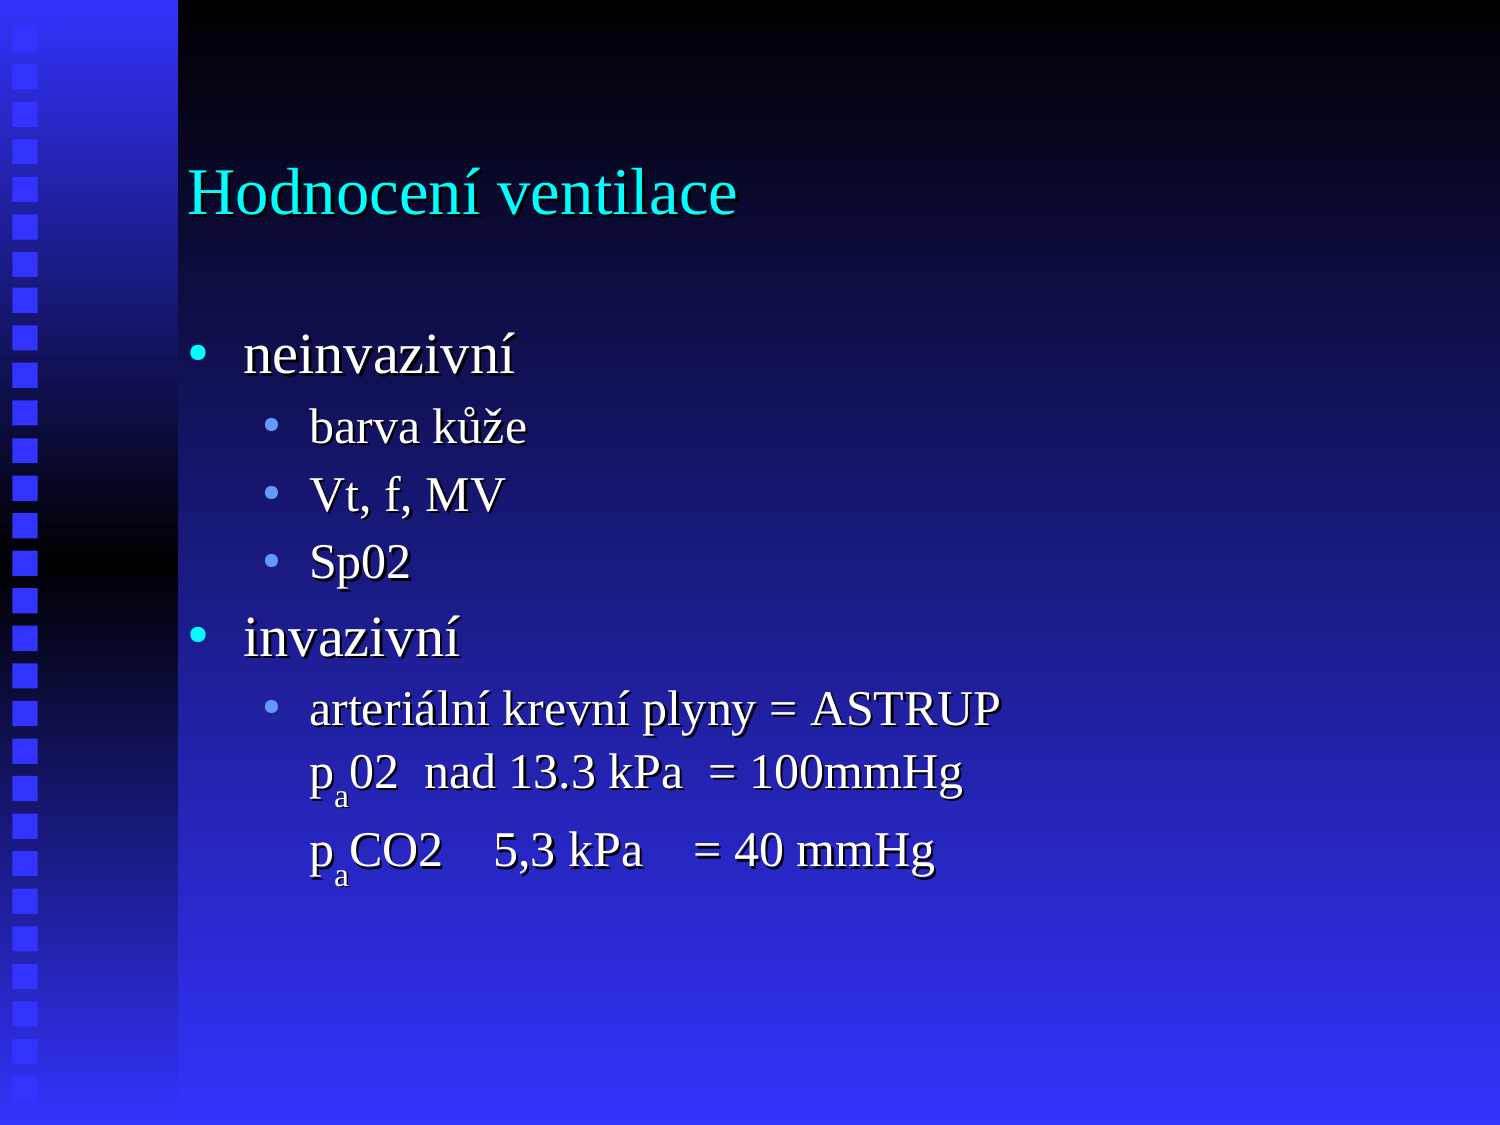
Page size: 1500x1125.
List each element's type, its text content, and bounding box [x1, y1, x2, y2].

title Hodnocení ventilace [187, 99, 1463, 288]
list neinvazivní barva kůže Vt, f, MV Sp02 invazivní arteriální krevní plyny = ASTRUP pa02 nad 13.3 kPa = 100mmHg paCO2 5,3 kPa = 40 mmHg [187, 324, 1463, 1001]
